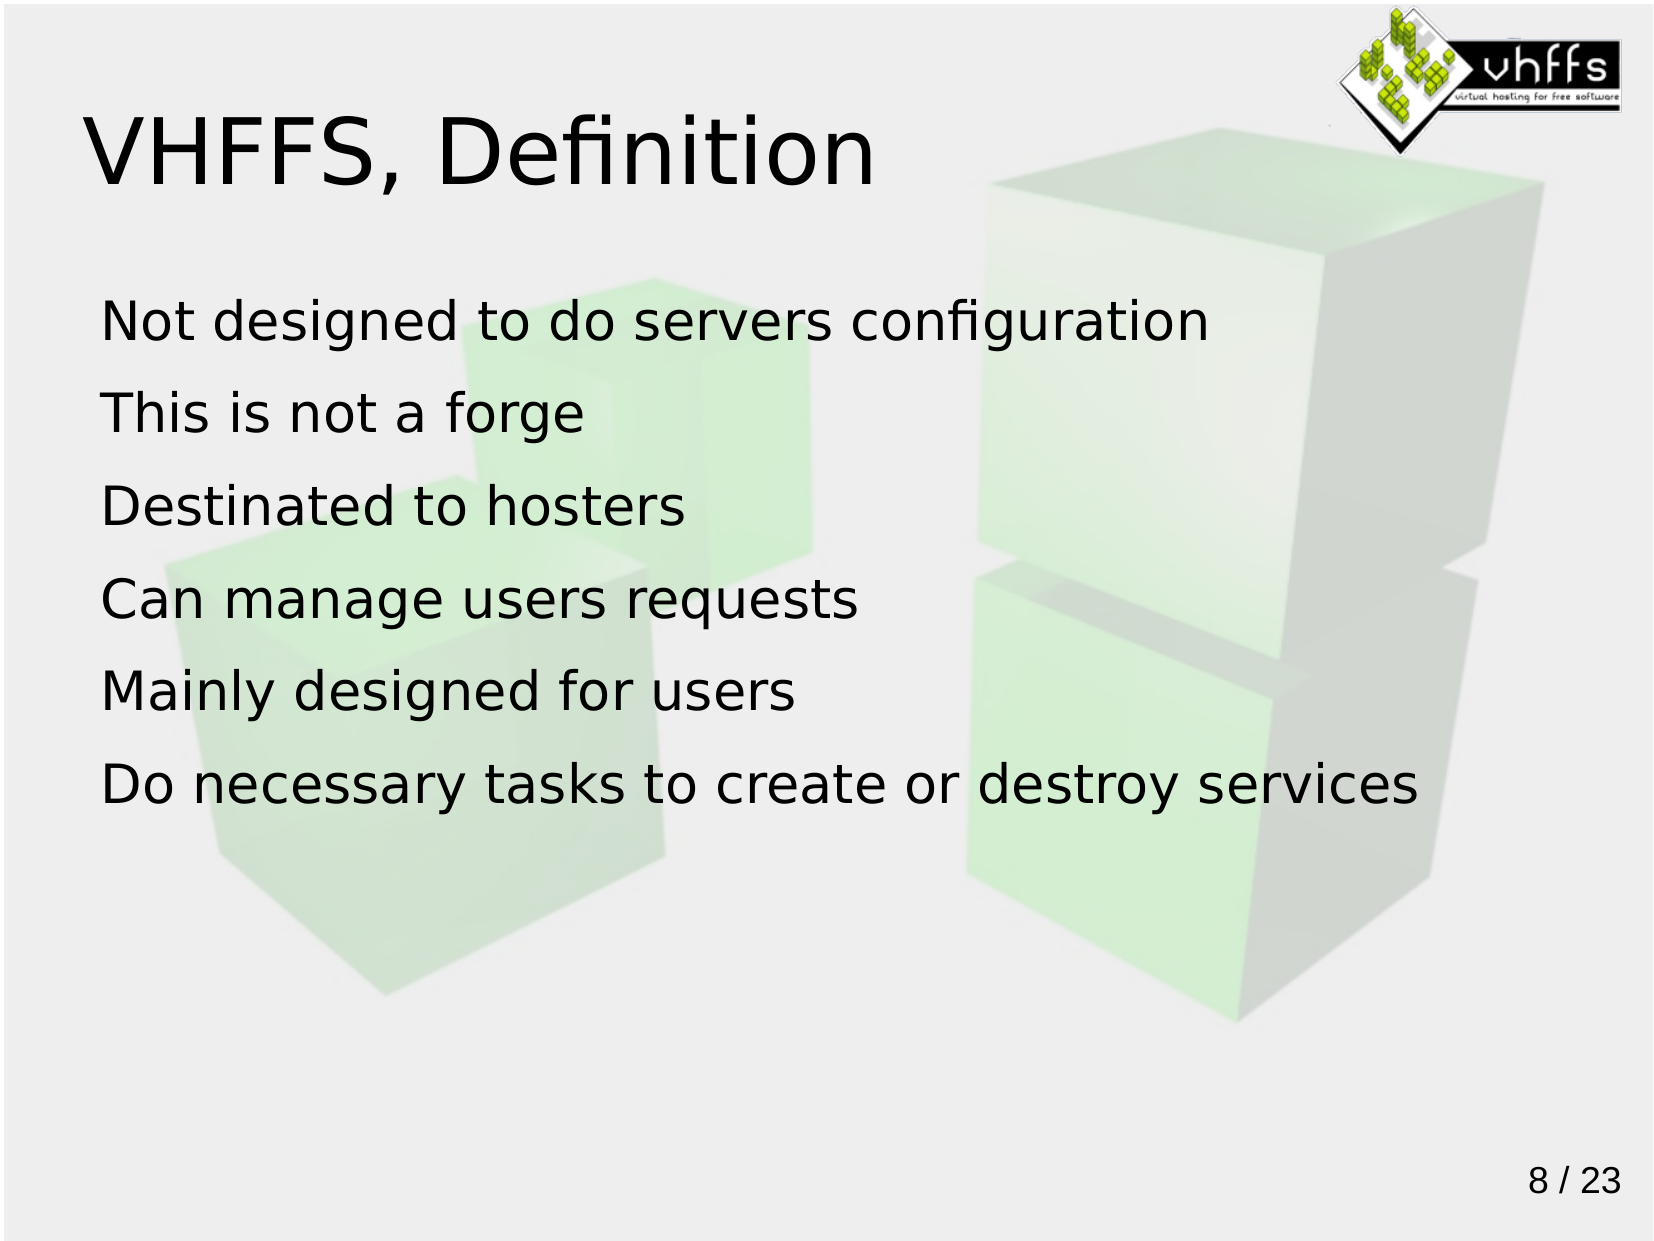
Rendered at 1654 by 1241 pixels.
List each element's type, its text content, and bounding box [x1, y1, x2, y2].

title VHFFS, Definition [82, 49, 1571, 257]
picture [4, 0, 1654, 1241]
list Not designed to do servers configuration This is not a forge Destinated to hosters Can manage users requests Mainly designed for users Do necessary tasks to create or destroy services [82, 290, 1571, 1094]
text_box <numéro> / 23 [1314, 1151, 1637, 1225]
